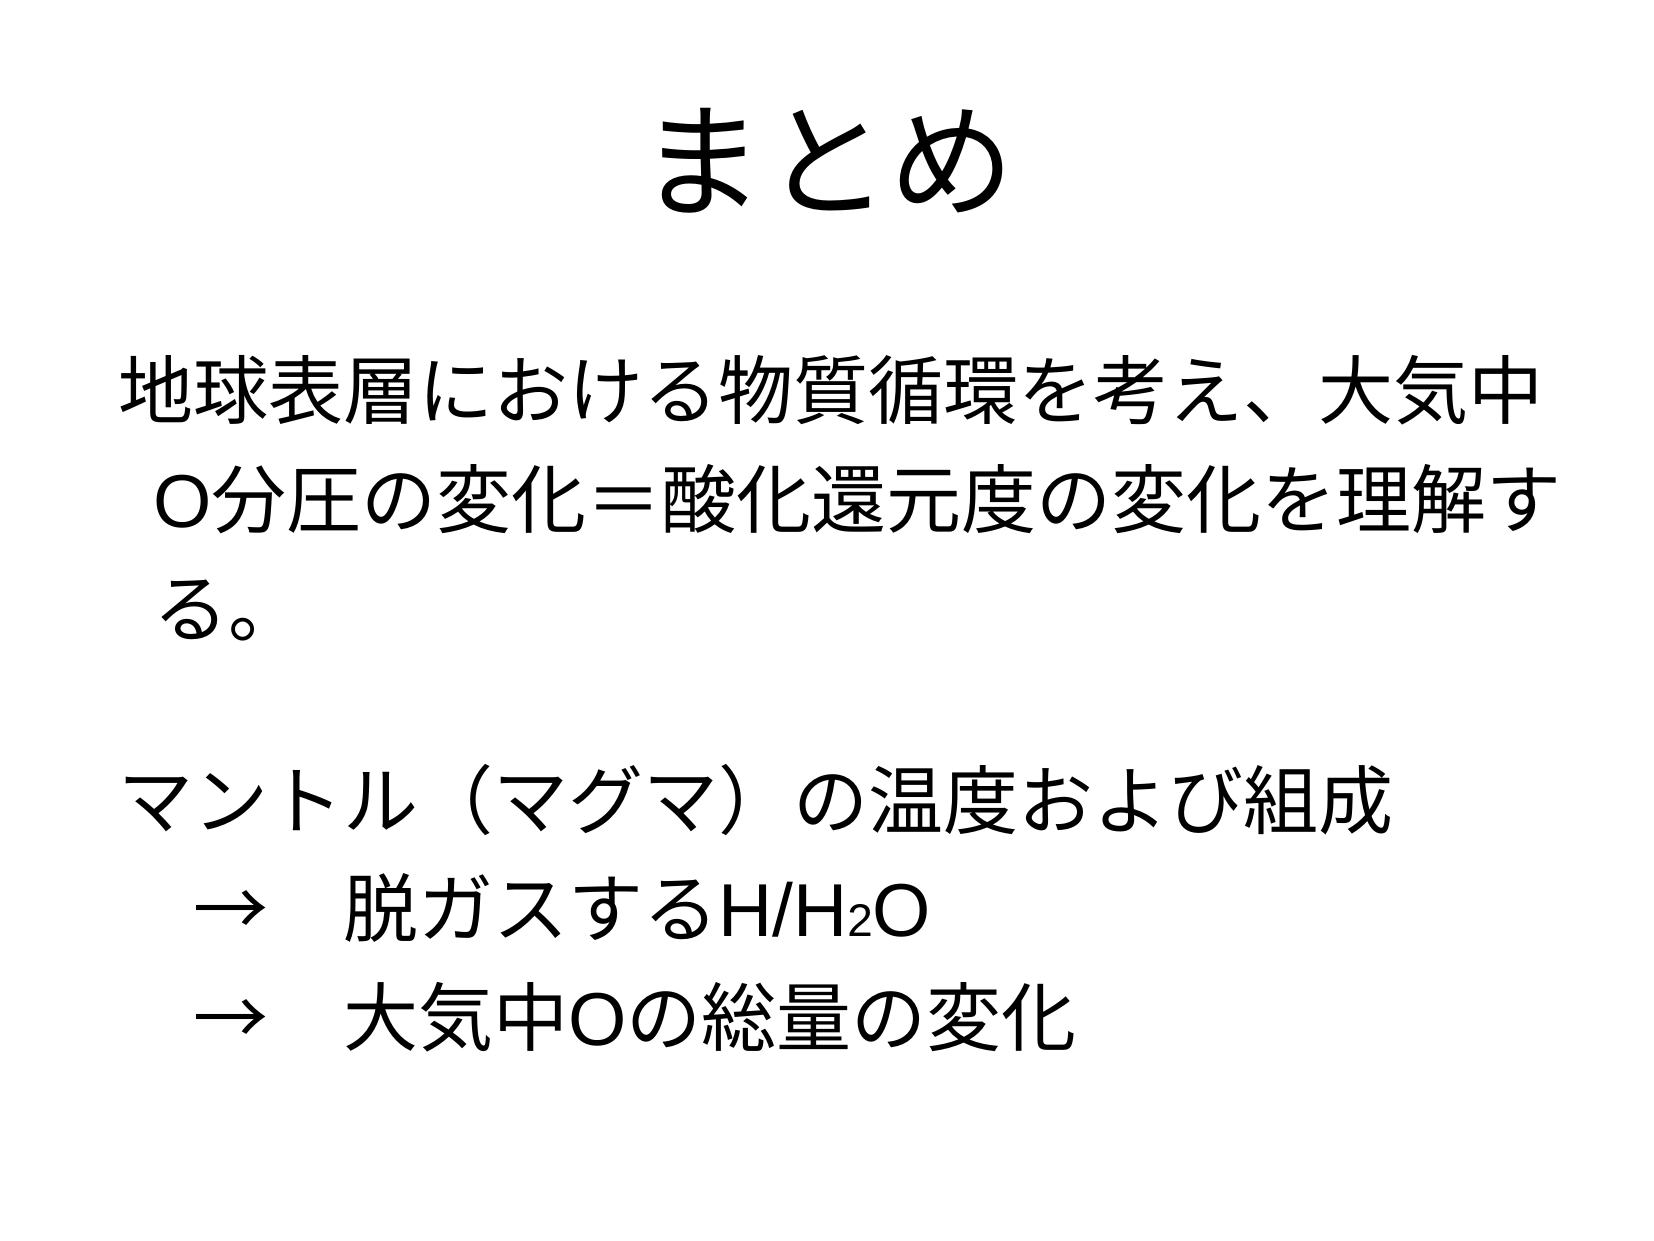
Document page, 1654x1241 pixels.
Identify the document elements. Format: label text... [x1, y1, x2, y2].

subtitle 地球表層における物質循環を考え、大気中O分圧の変化＝酸化還元度の変化を理解する。 マントル（マグマ）の温度および組成 → 脱ガスするH/H2O → 大気中Oの総量の変化 [82, 290, 1571, 1109]
title まとめ [82, 49, 1571, 257]
